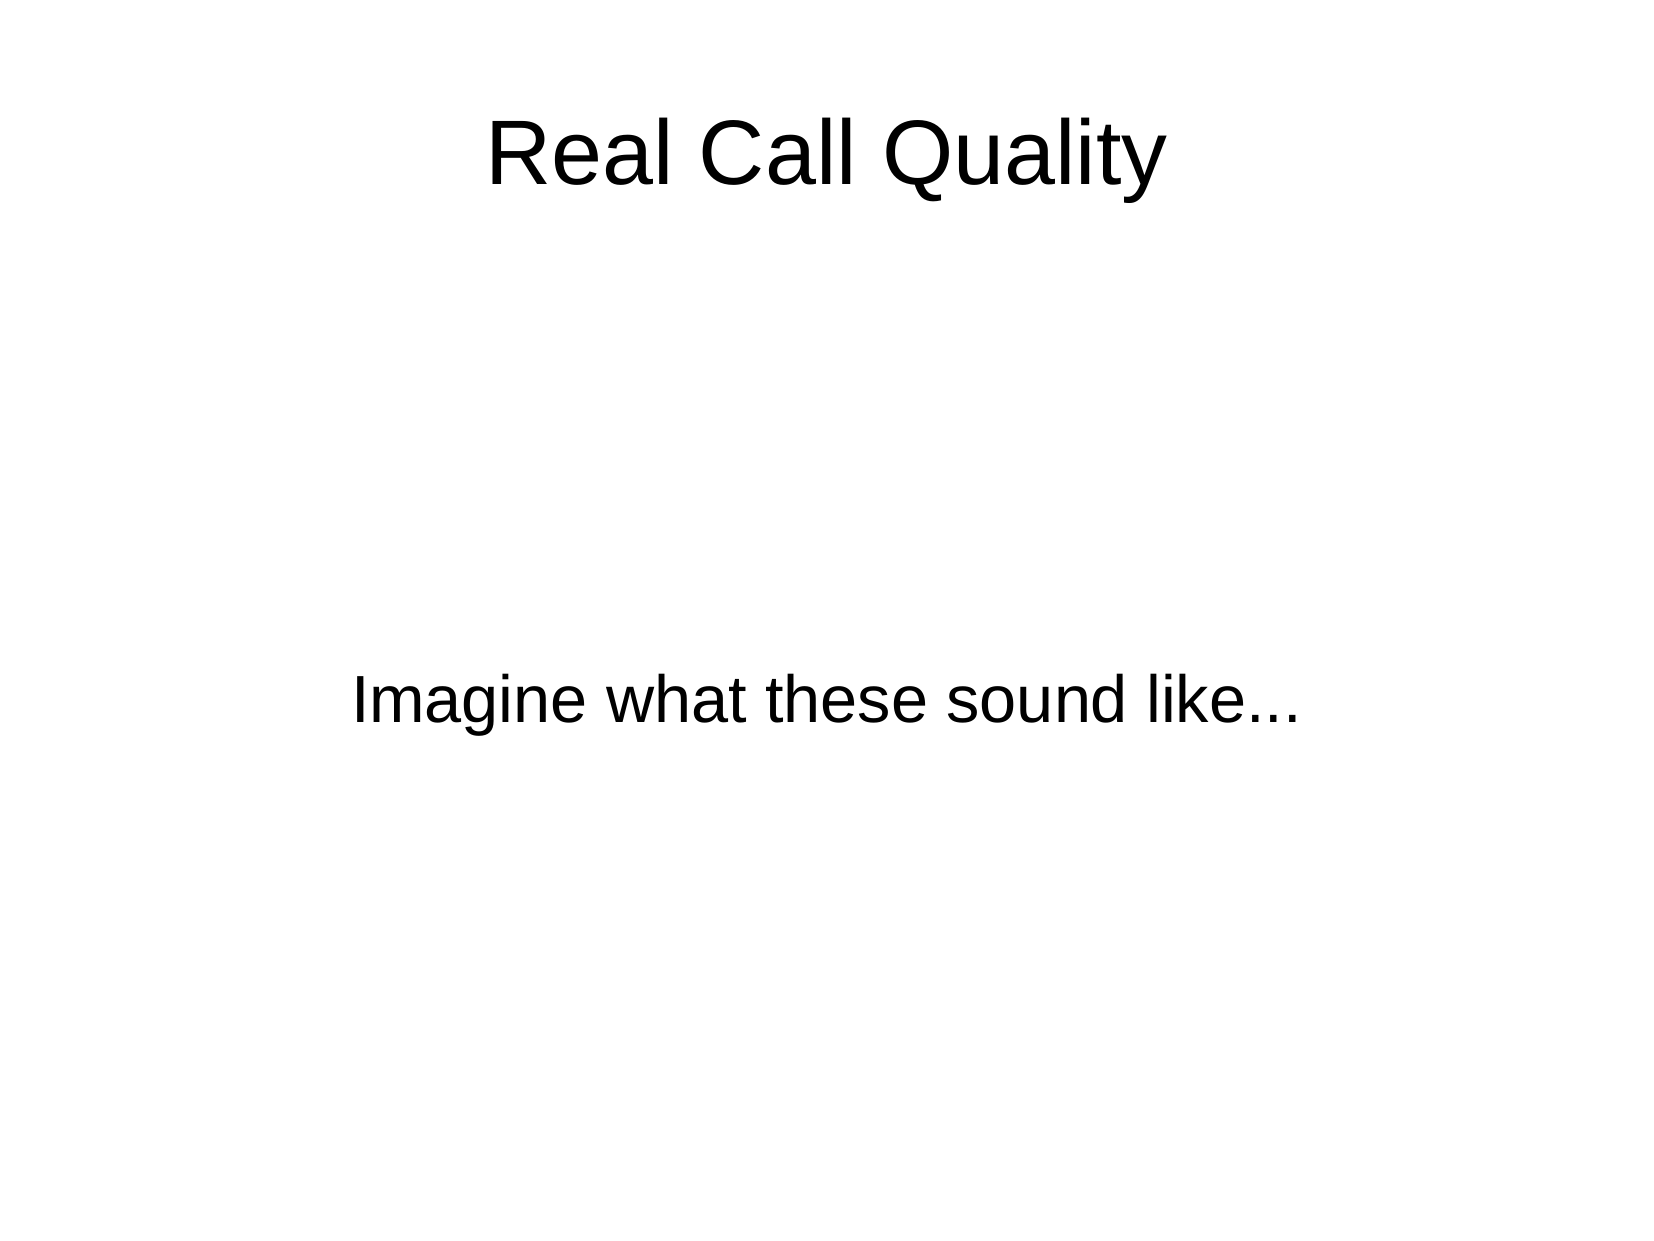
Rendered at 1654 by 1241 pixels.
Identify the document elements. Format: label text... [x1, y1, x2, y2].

title Real Call Quality [82, 49, 1571, 257]
subtitle Imagine what these sound like... [82, 297, 1571, 1102]
